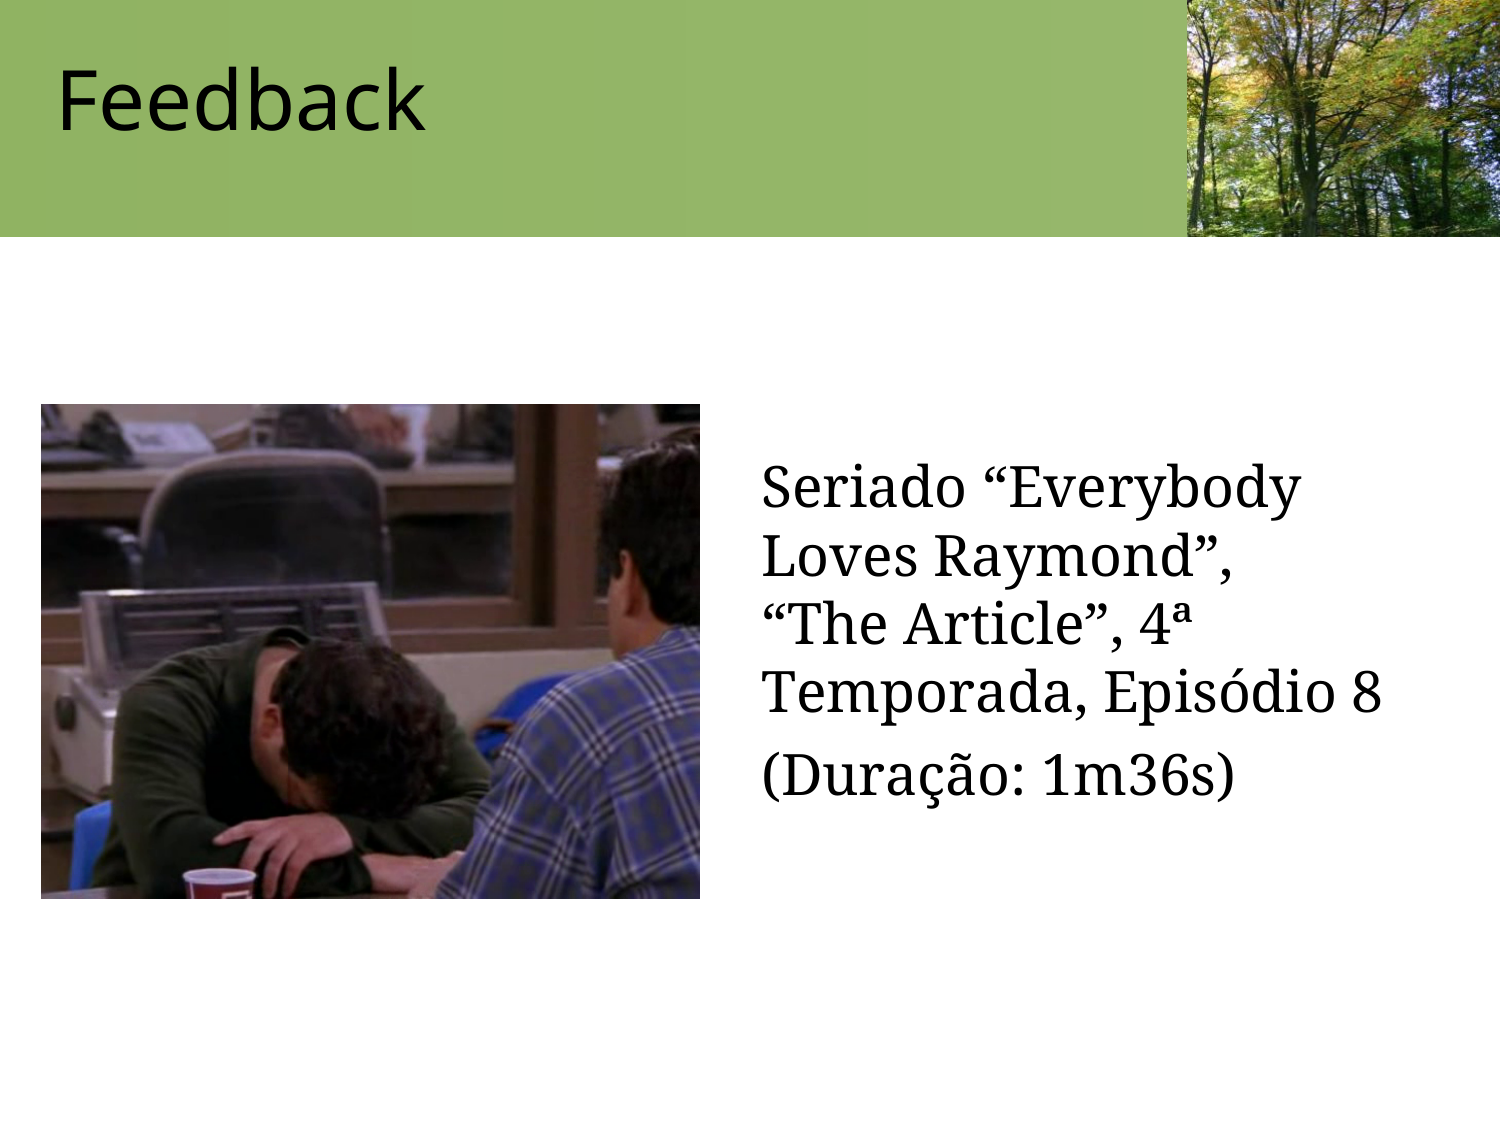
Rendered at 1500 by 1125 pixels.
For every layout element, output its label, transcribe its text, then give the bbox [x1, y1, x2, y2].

picture [1187, 0, 1500, 237]
picture [41, 404, 700, 899]
title Feedback [41, 21, 1164, 173]
list Seriado “Everybody Loves Raymond”, “The Article”, 4ª Temporada, Episódio 8 (Duração: 1m36s) [746, 442, 1406, 825]
